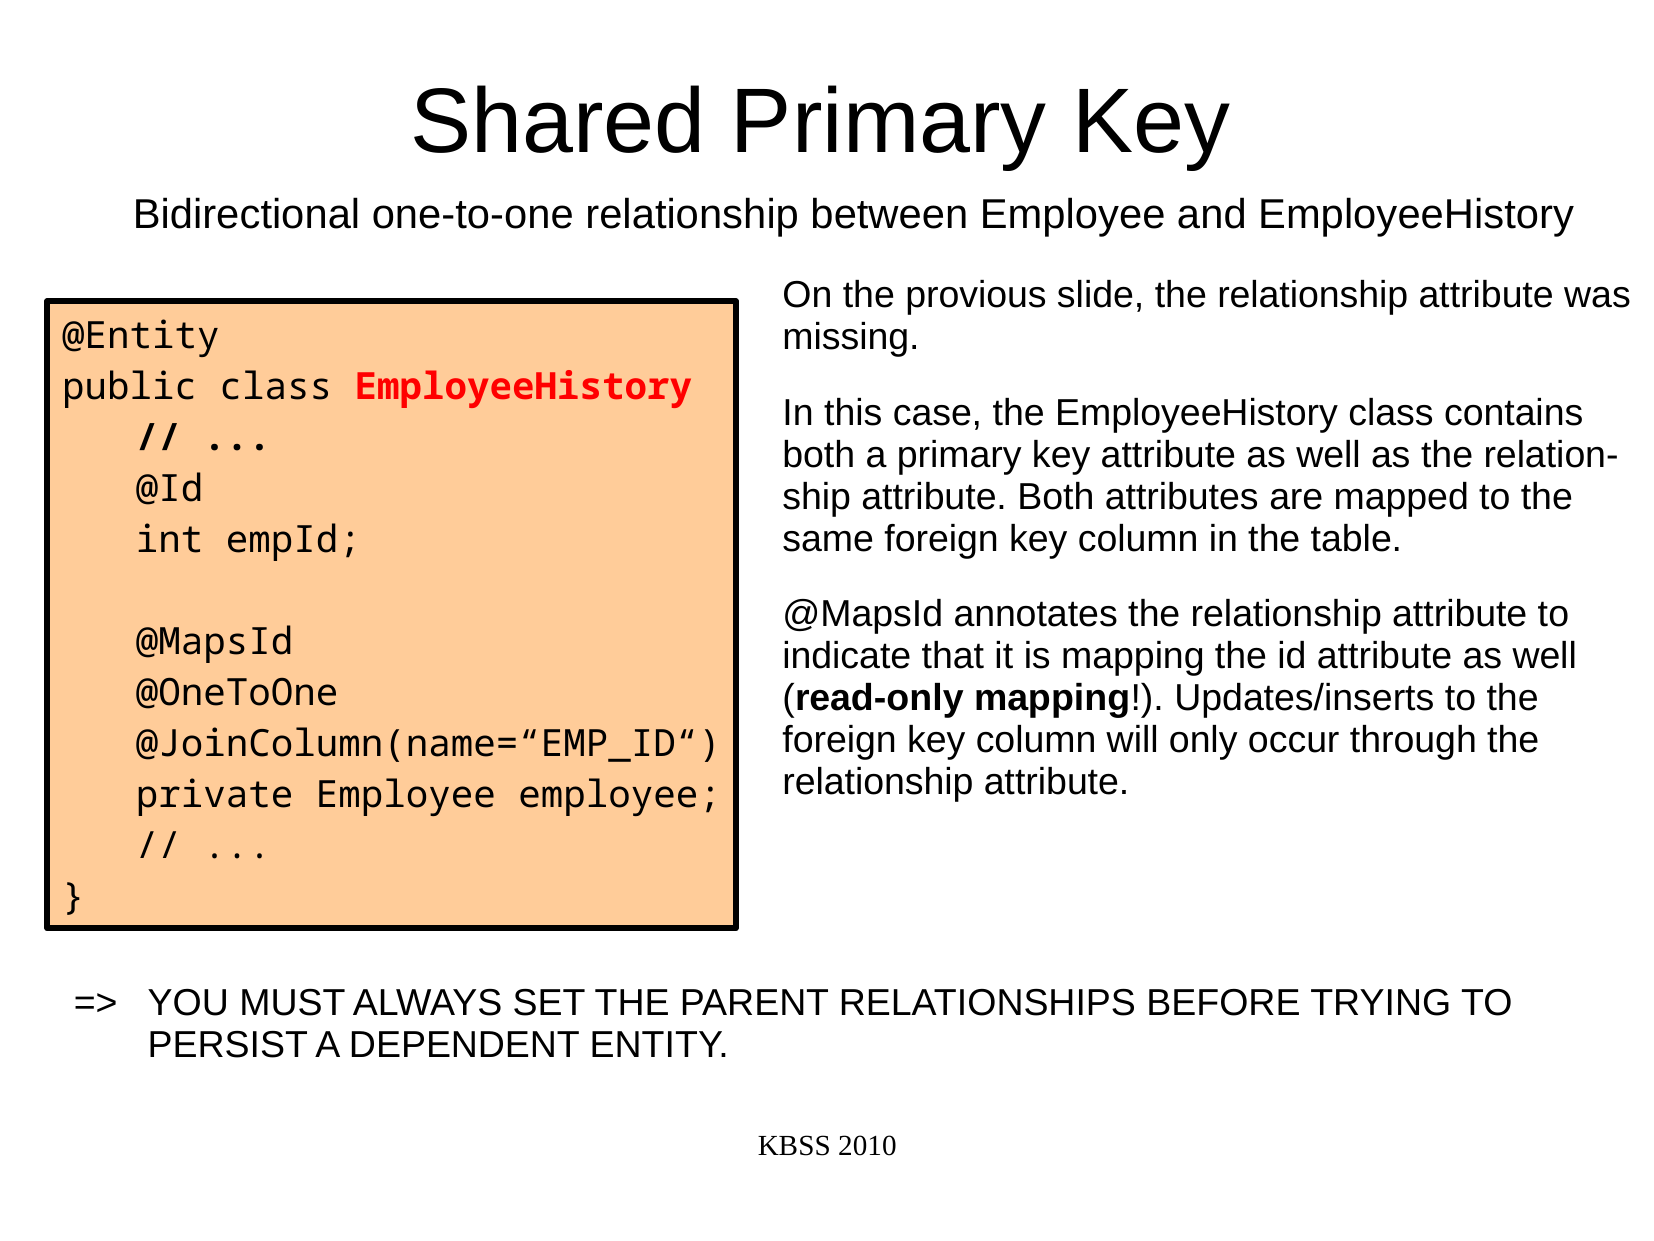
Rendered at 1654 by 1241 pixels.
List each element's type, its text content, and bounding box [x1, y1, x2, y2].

text_box In this case, the EmployeeHistory class contains both a primary key attribute as well as the relation- ship attribute. Both attributes are mapped to the same foreign key column in the table. [767, 383, 1654, 567]
text_box => YOU MUST ALWAYS SET THE PARENT RELATIONSHIPS BEFORE TRYING TO PERSIST A DEPENDENT ENTITY. [59, 974, 1625, 1074]
text_box @Entity public class EmployeeHistory // ... @Id int empId; @MapsId @OneToOne @JoinColumn(name=“EMP_ID“) private Employee employee; // ... } [47, 301, 736, 841]
text_box Bidirectional one-to-one relationship between Employee and EmployeeHistory [118, 183, 1589, 245]
text_box On the provious slide, the relationship attribute was missing. [767, 265, 1654, 365]
title Shared Primary Key [76, 17, 1565, 225]
text_box @MapsId annotates the relationship attribute to indicate that it is mapping the id attribute as well (read-only mapping!). Updates/inserts to the foreign key column will only occur through the relationship attribute. [767, 584, 1654, 810]
